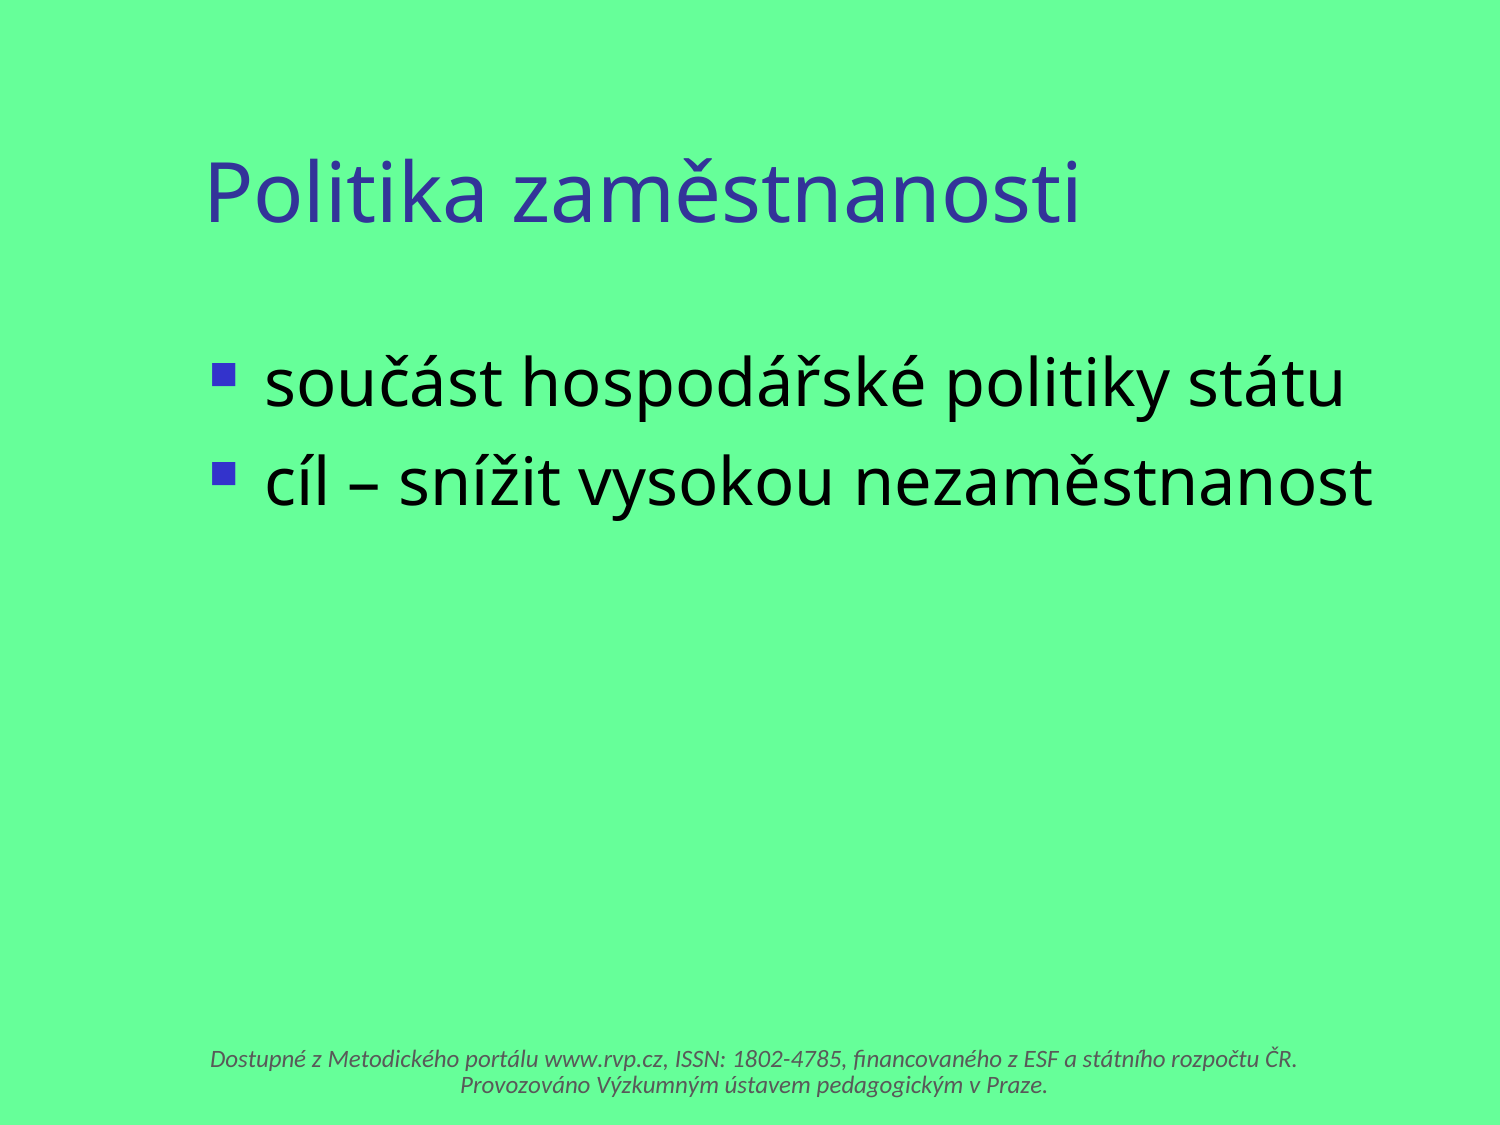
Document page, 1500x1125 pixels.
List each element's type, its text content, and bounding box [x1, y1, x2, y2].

text_box Dostupné z Metodického portálu www.rvp.cz, ISSN: 1802-4785, financovaného z ESF a státního rozpočtu ČR. Provozováno Výzkumným ústavem pedagogickým v Praze. [133, 1042, 1377, 1103]
title Politika zaměstnanosti [188, 7, 1467, 248]
list součást hospodářské politiky státu cíl – snížit vysokou nezaměstnanost [193, 331, 1469, 1032]
